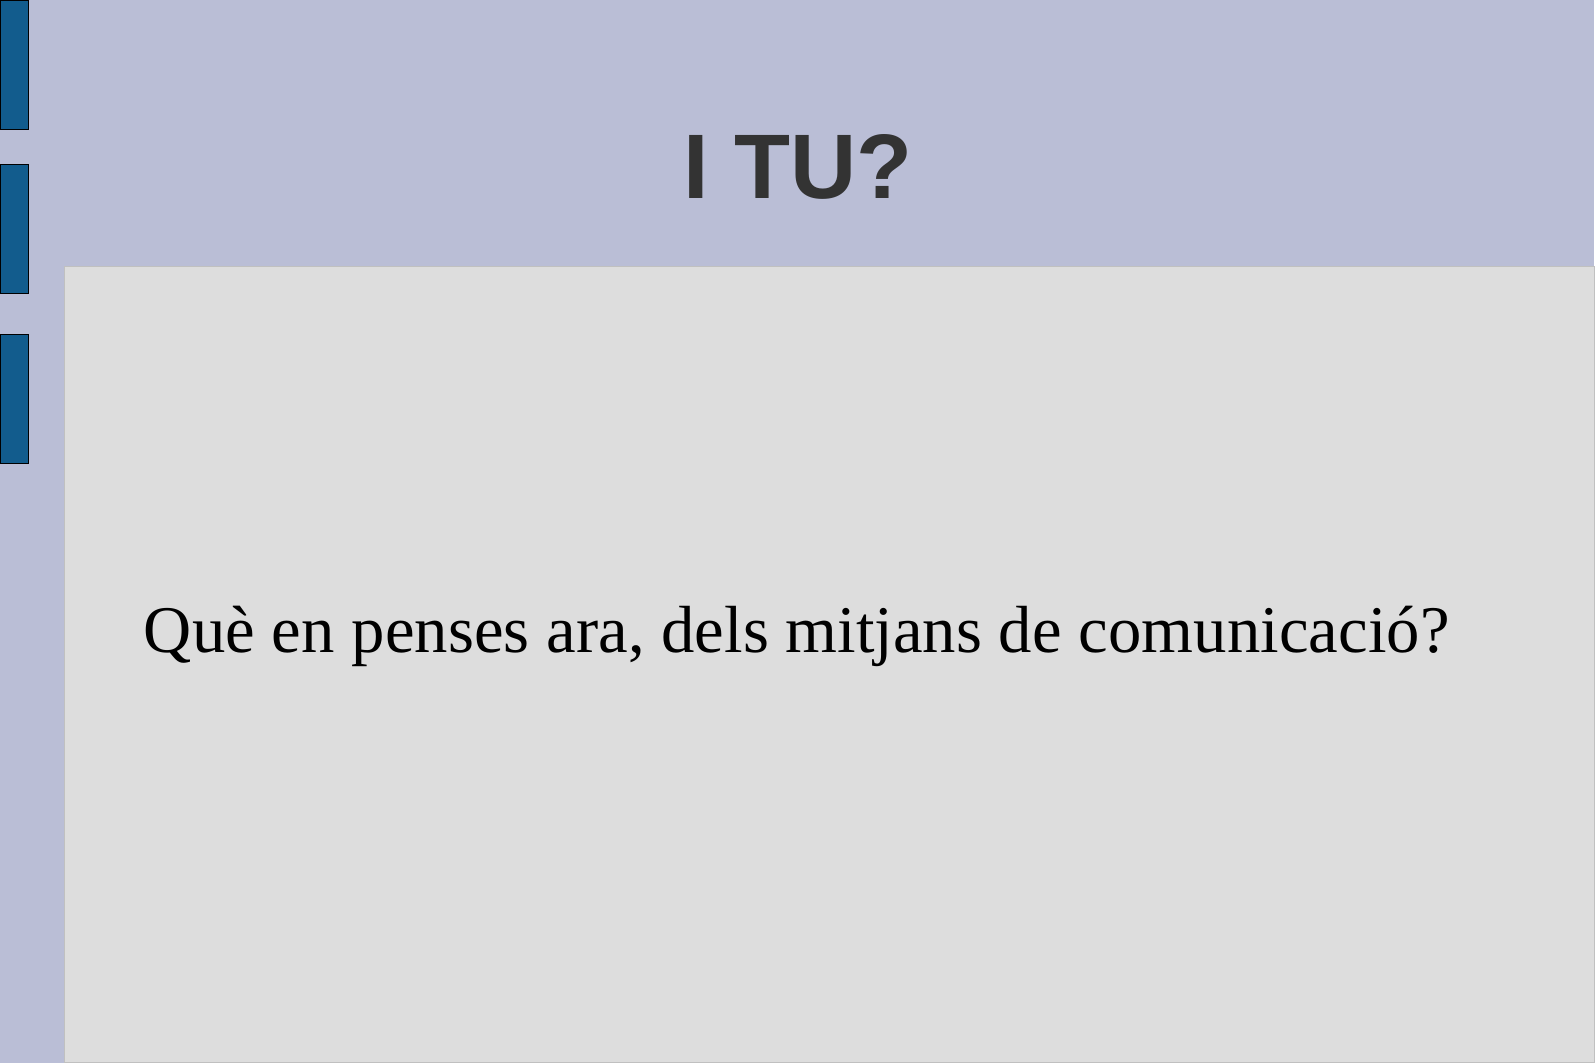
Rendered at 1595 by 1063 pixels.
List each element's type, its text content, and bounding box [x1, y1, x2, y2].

title I TU? [117, 78, 1479, 256]
subtitle Què en penses ara, dels mitjans de comunicació? [117, 302, 1479, 958]
